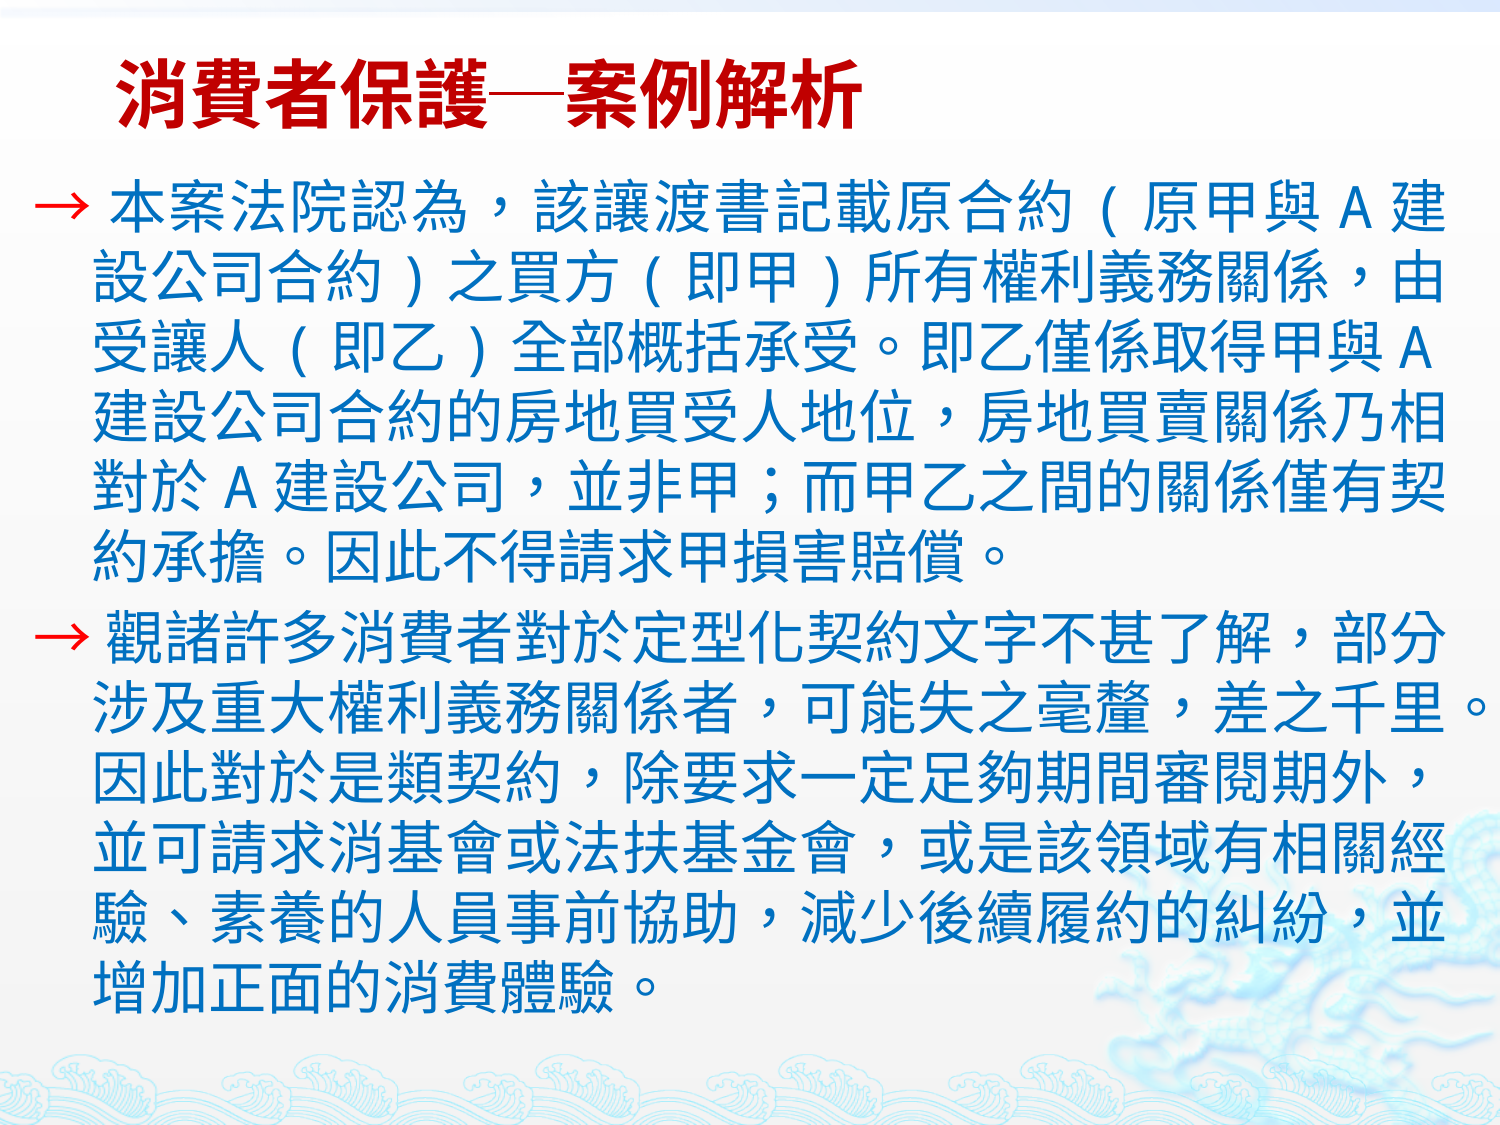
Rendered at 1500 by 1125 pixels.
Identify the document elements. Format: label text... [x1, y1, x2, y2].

list →本案法院認為，該讓渡書記載原合約(原甲與A建設公司合約)之買方(即甲)所有權利義務關係，由受讓人(即乙)全部概括承受。即乙僅係取得甲與A建設公司合約的房地買受人地位，房地買賣關係乃相對於A建設公司，並非甲；而甲乙之間的關係僅有契約承擔。因此不得請求甲損害賠償。 →觀諸許多消費者對於定型化契約文字不甚了解，部分涉及重大權利義務關係者，可能失之毫釐，差之千里。因此對於是類契約，除要求一定足夠期間審閱期外，並可請求消基會或法扶基金會，或是該領域有相關經驗、素養的人員事前協助，減少後續履約的糾紛，並增加正面的消費體驗。 [0, 162, 1463, 633]
title 消費者保護─案例解析 [99, 0, 1475, 275]
picture [0, 806, 1500, 1125]
